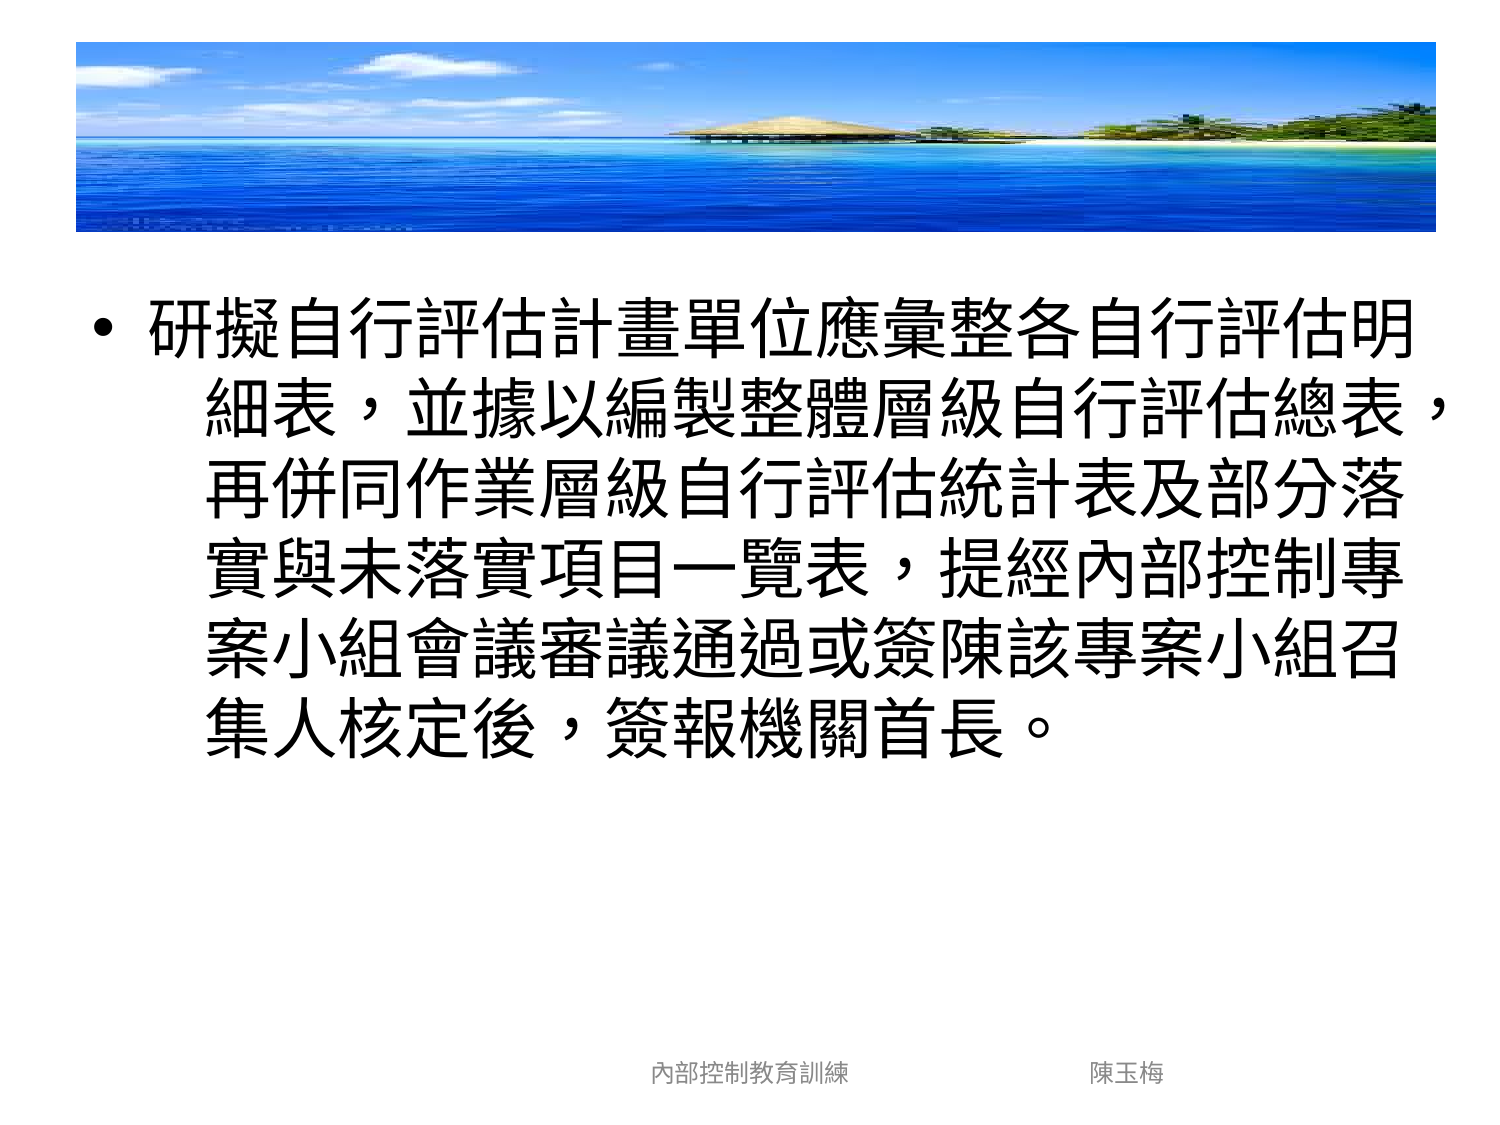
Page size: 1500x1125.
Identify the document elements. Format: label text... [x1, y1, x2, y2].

list 研擬自行評估計畫單位應彙整各自行評估明細表，並據以編製整體層級自行評估總表，再併同作業層級自行評估統計表及部分落實與未落實項目一覽表，提經內部控制專案小組會議審議通過或簽陳該專案小組召集人核定後，簽報機關首長。 [76, 278, 1436, 1000]
text_box 內部控制教育訓練 [512, 1042, 988, 1103]
text_box 陳玉梅 [1074, 1042, 1426, 1103]
